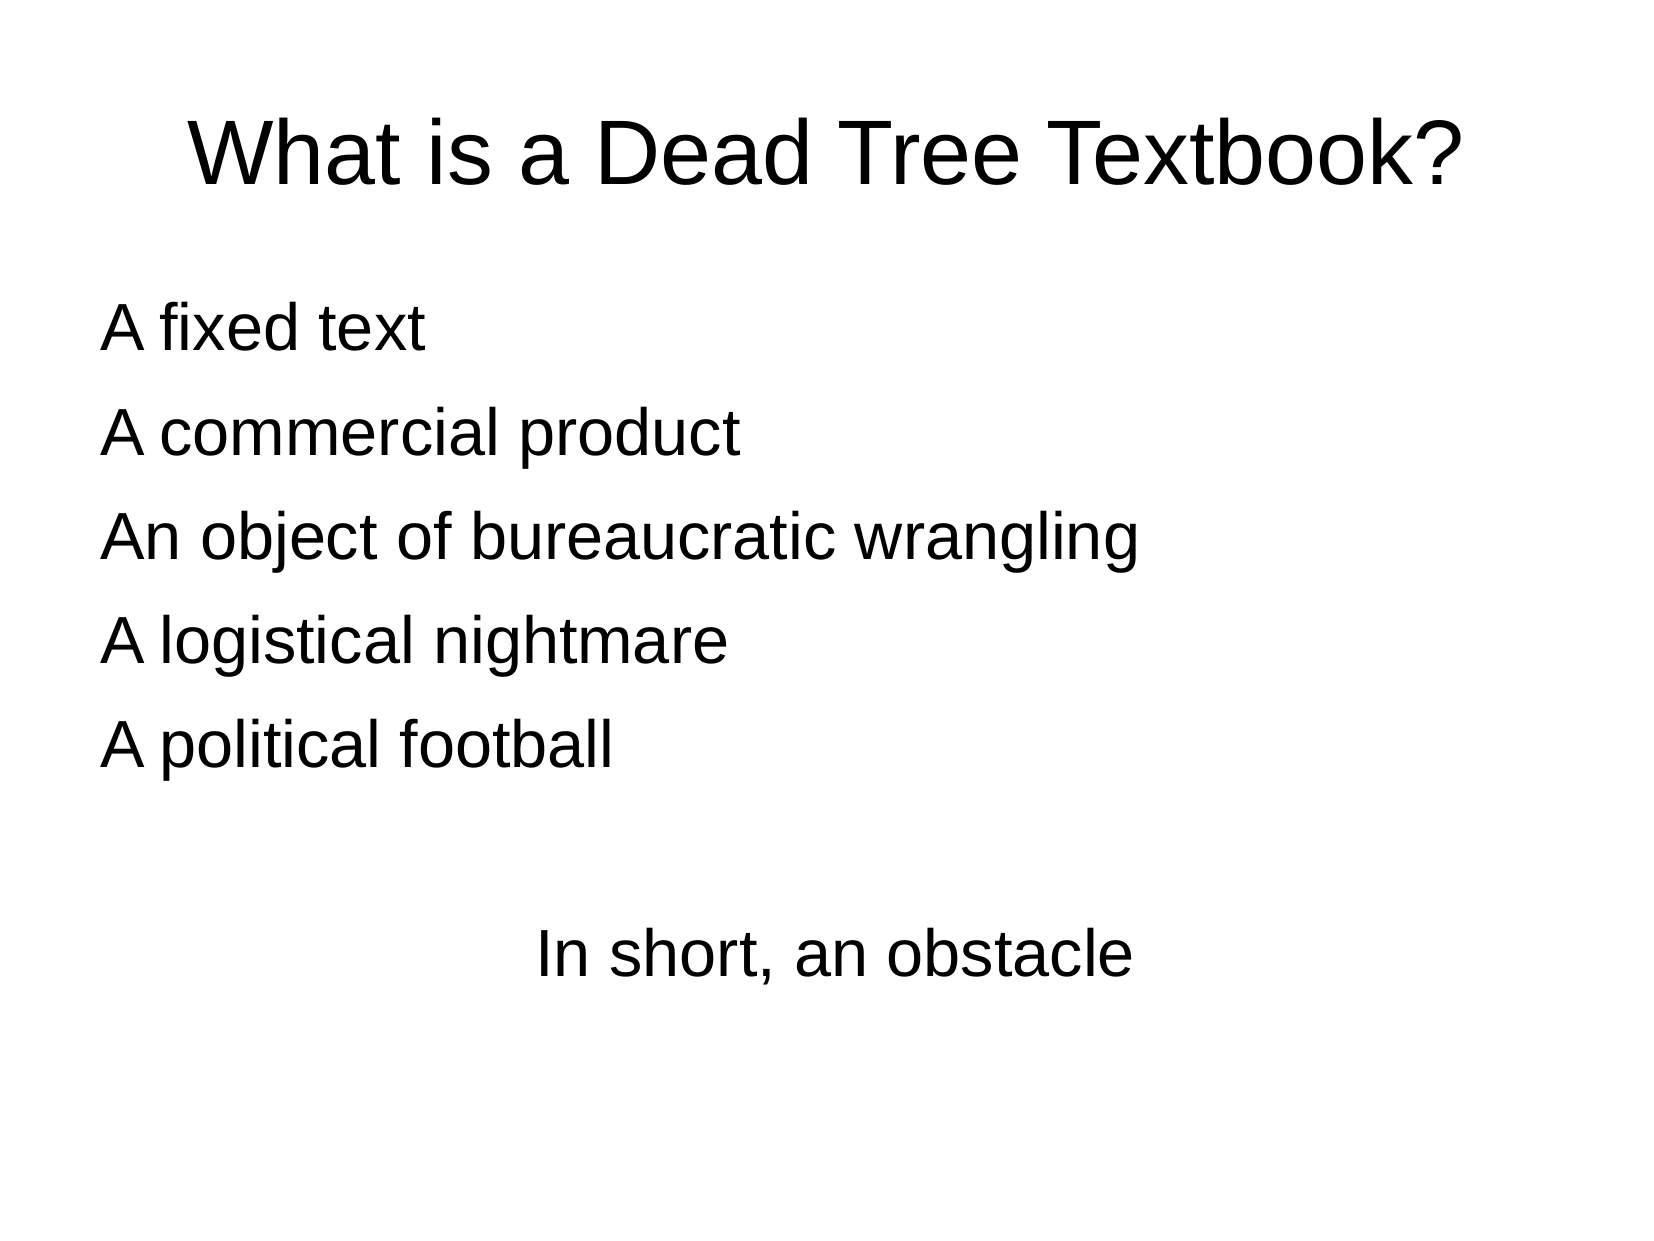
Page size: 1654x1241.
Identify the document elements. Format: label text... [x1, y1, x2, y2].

title What is a Dead Tree Textbook? [82, 49, 1571, 257]
list A fixed text A commercial product An object of bureaucratic wrangling A logistical nightmare A political football In short, an obstacle [82, 290, 1571, 1094]
